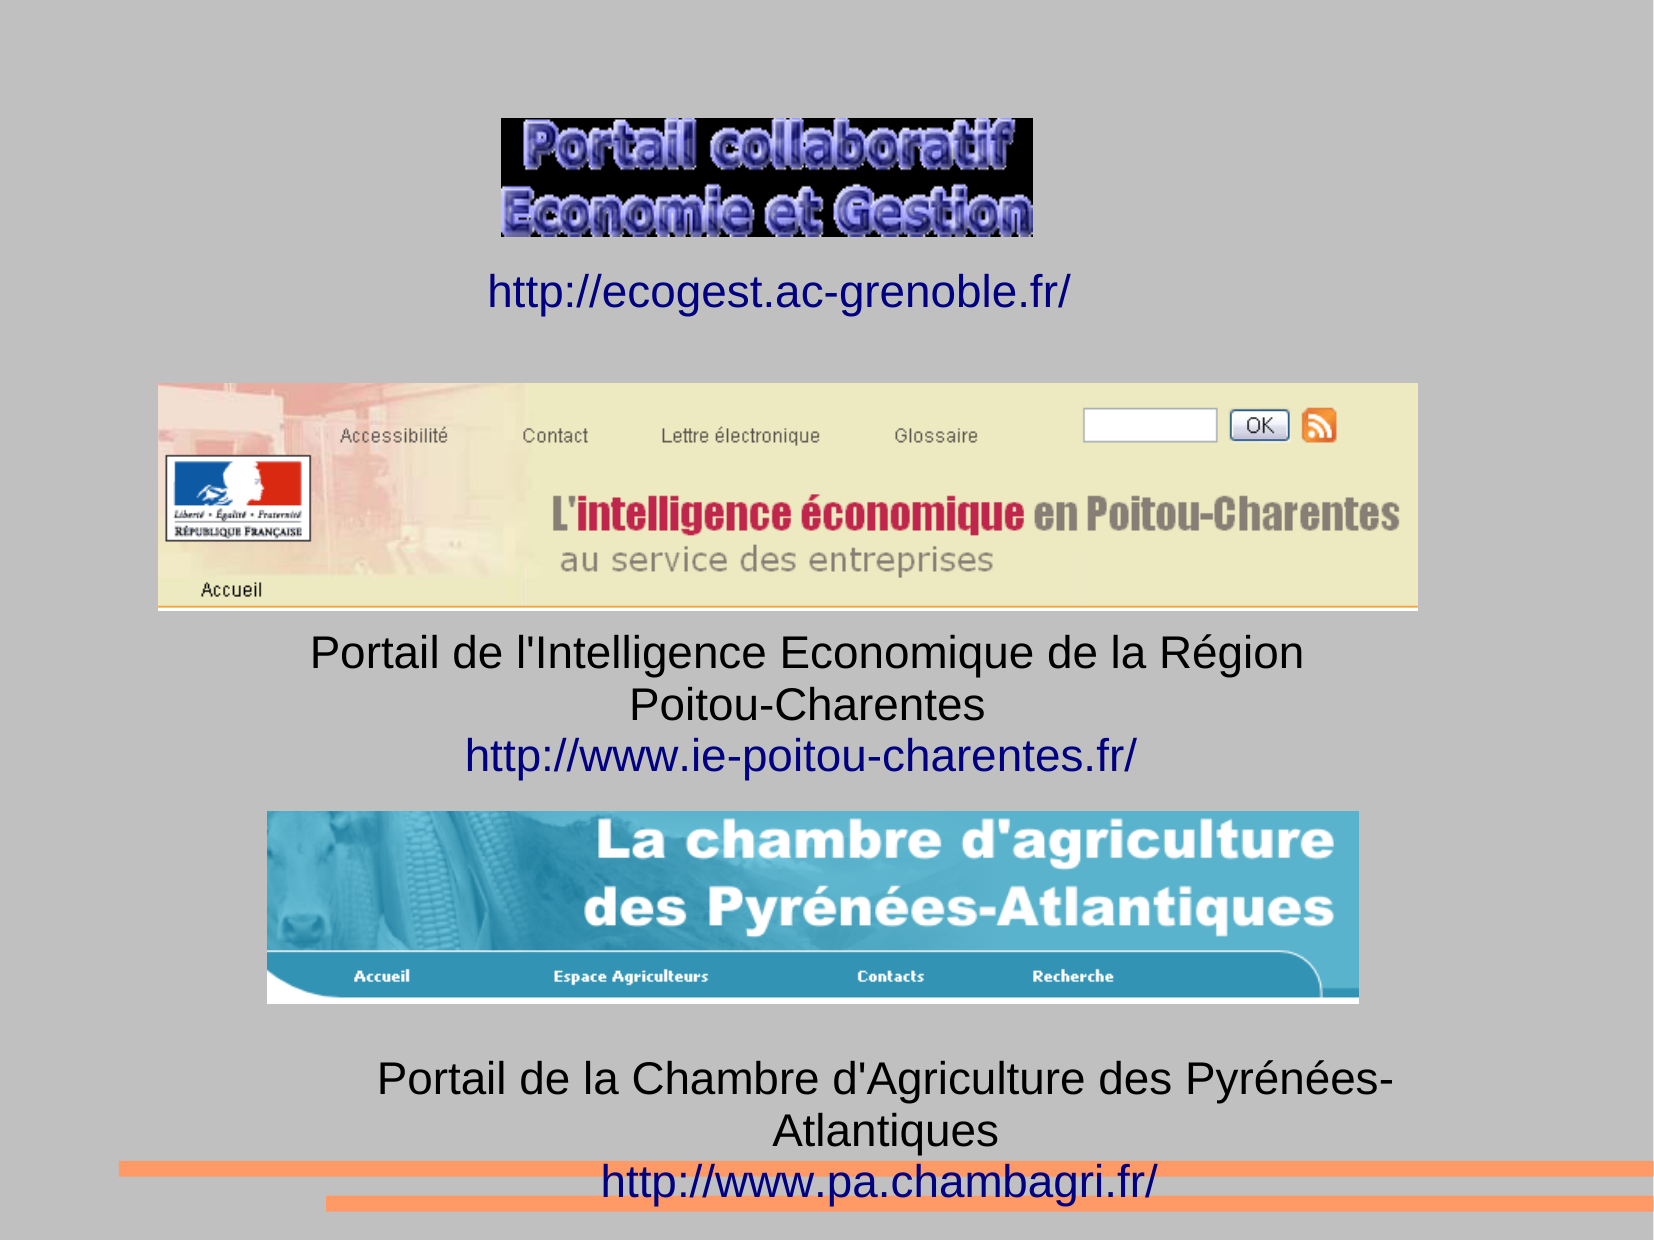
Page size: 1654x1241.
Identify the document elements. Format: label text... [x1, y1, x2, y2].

picture [158, 383, 1418, 611]
text_box Portail de l'Intelligence Economique de la Région Poitou-Charentes http://www.ie-poitou-charentes.fr/ [236, 620, 1379, 788]
picture [501, 118, 1033, 237]
text_box http://ecogest.ac-grenoble.fr/ [472, 258, 1152, 325]
text_box Portail de la Chambre d'Agriculture des Pyrénées-Atlantiques http://www.pa.chambagri.fr/ [265, 1003, 1506, 1241]
picture [267, 811, 1359, 1004]
